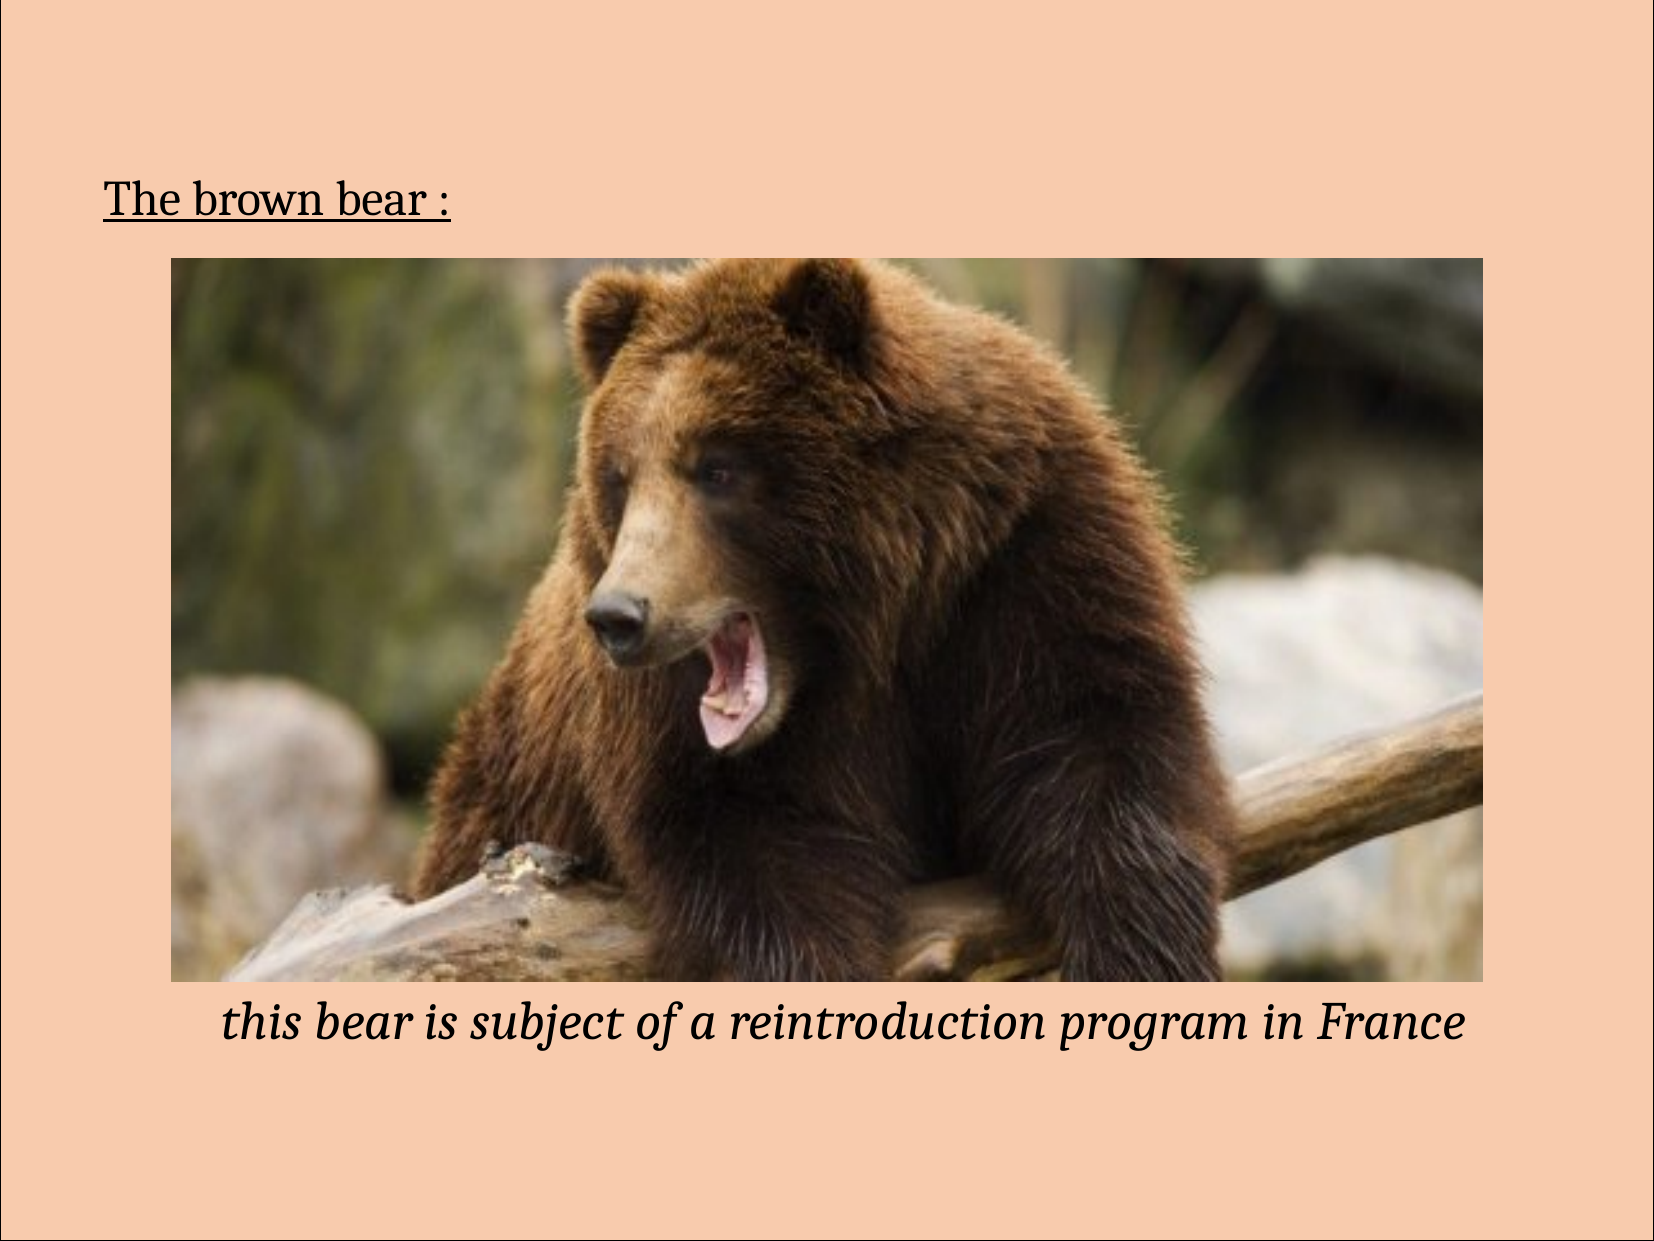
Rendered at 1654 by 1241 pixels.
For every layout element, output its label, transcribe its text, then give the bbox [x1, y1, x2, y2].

picture [171, 258, 1483, 982]
text_box The brown bear : [88, 162, 484, 237]
text_box this bear is subject of a reintroduction program in France [206, 921, 1595, 1063]
text_box [0, 0, 1654, 1240]
